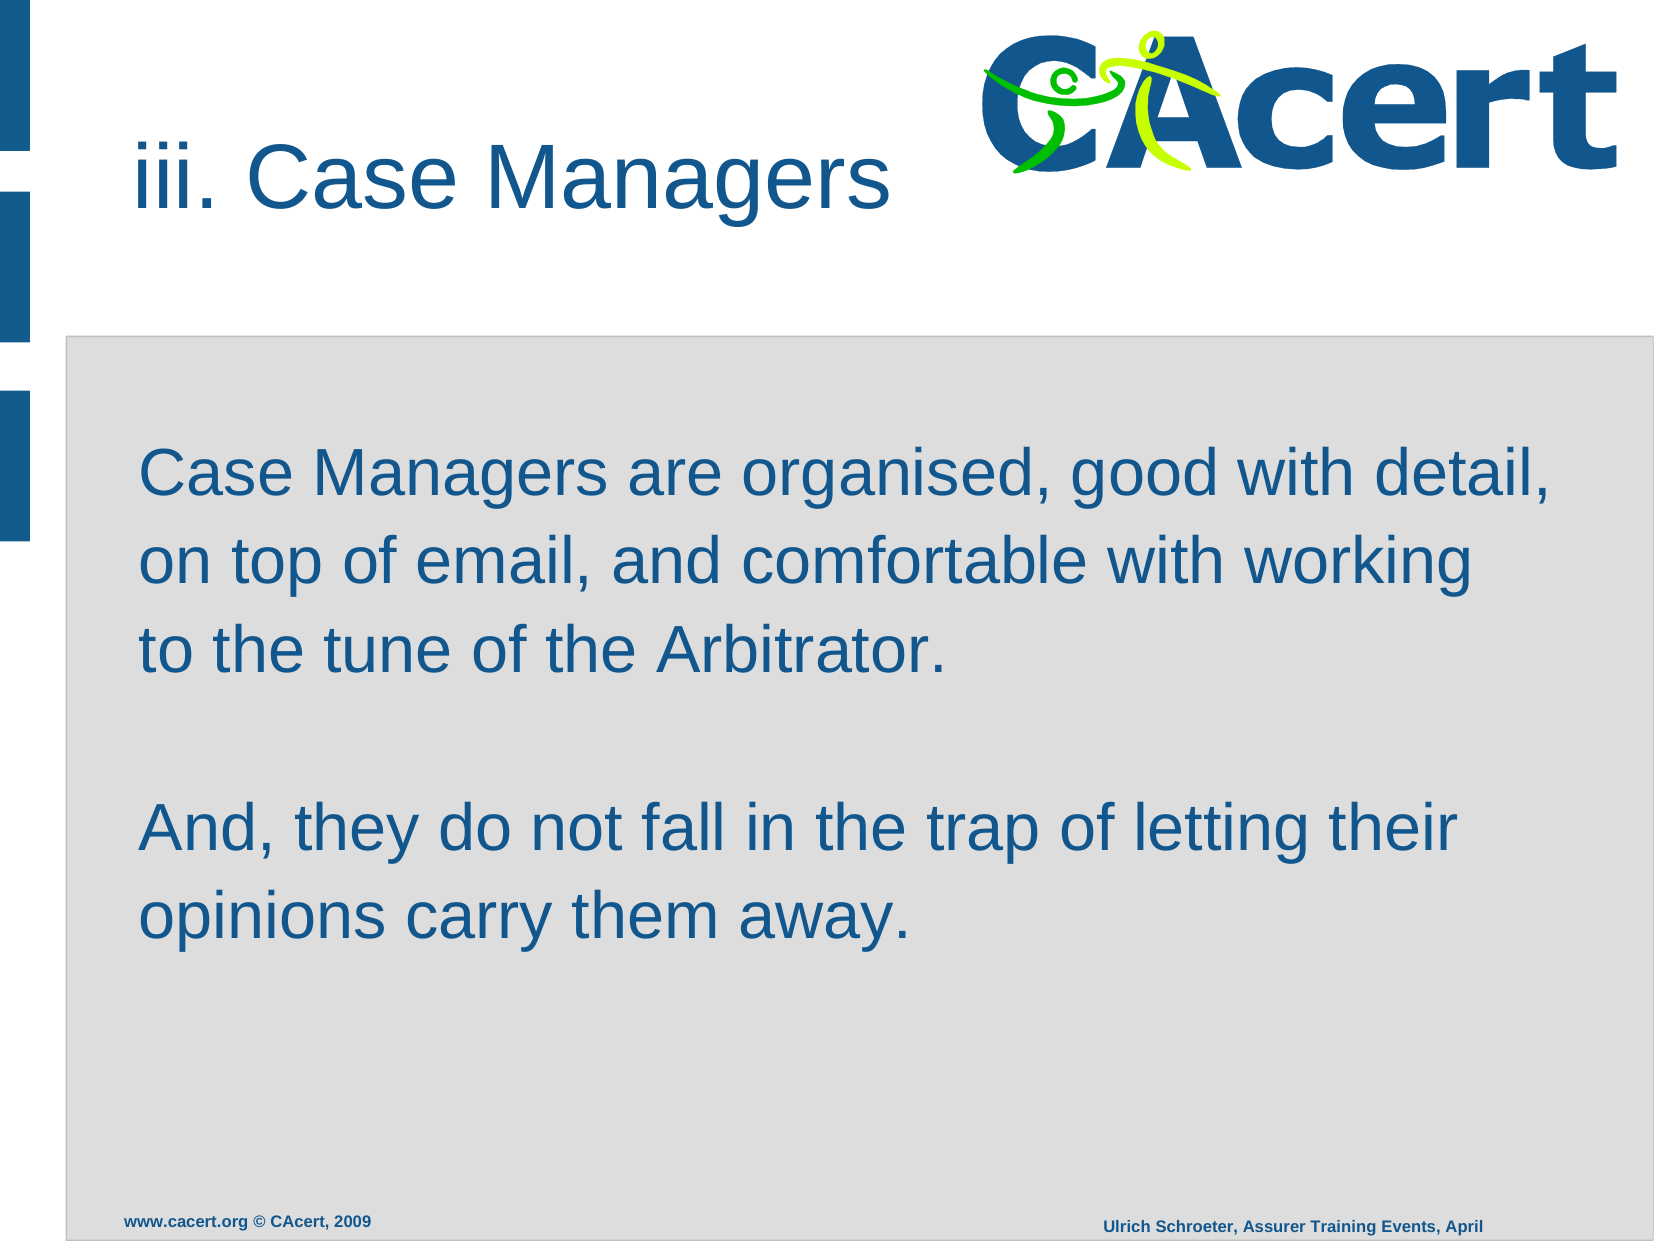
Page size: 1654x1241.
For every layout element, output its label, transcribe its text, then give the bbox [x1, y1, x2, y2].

text_box Case Managers are organised, good with detail, on top of email, and comfortable with working to the tune of the Arbitrator. And, they do not fall in the trap of letting their opinions carry them away. [124, 413, 1603, 1050]
text_box iii. Case Managers [118, 118, 907, 239]
